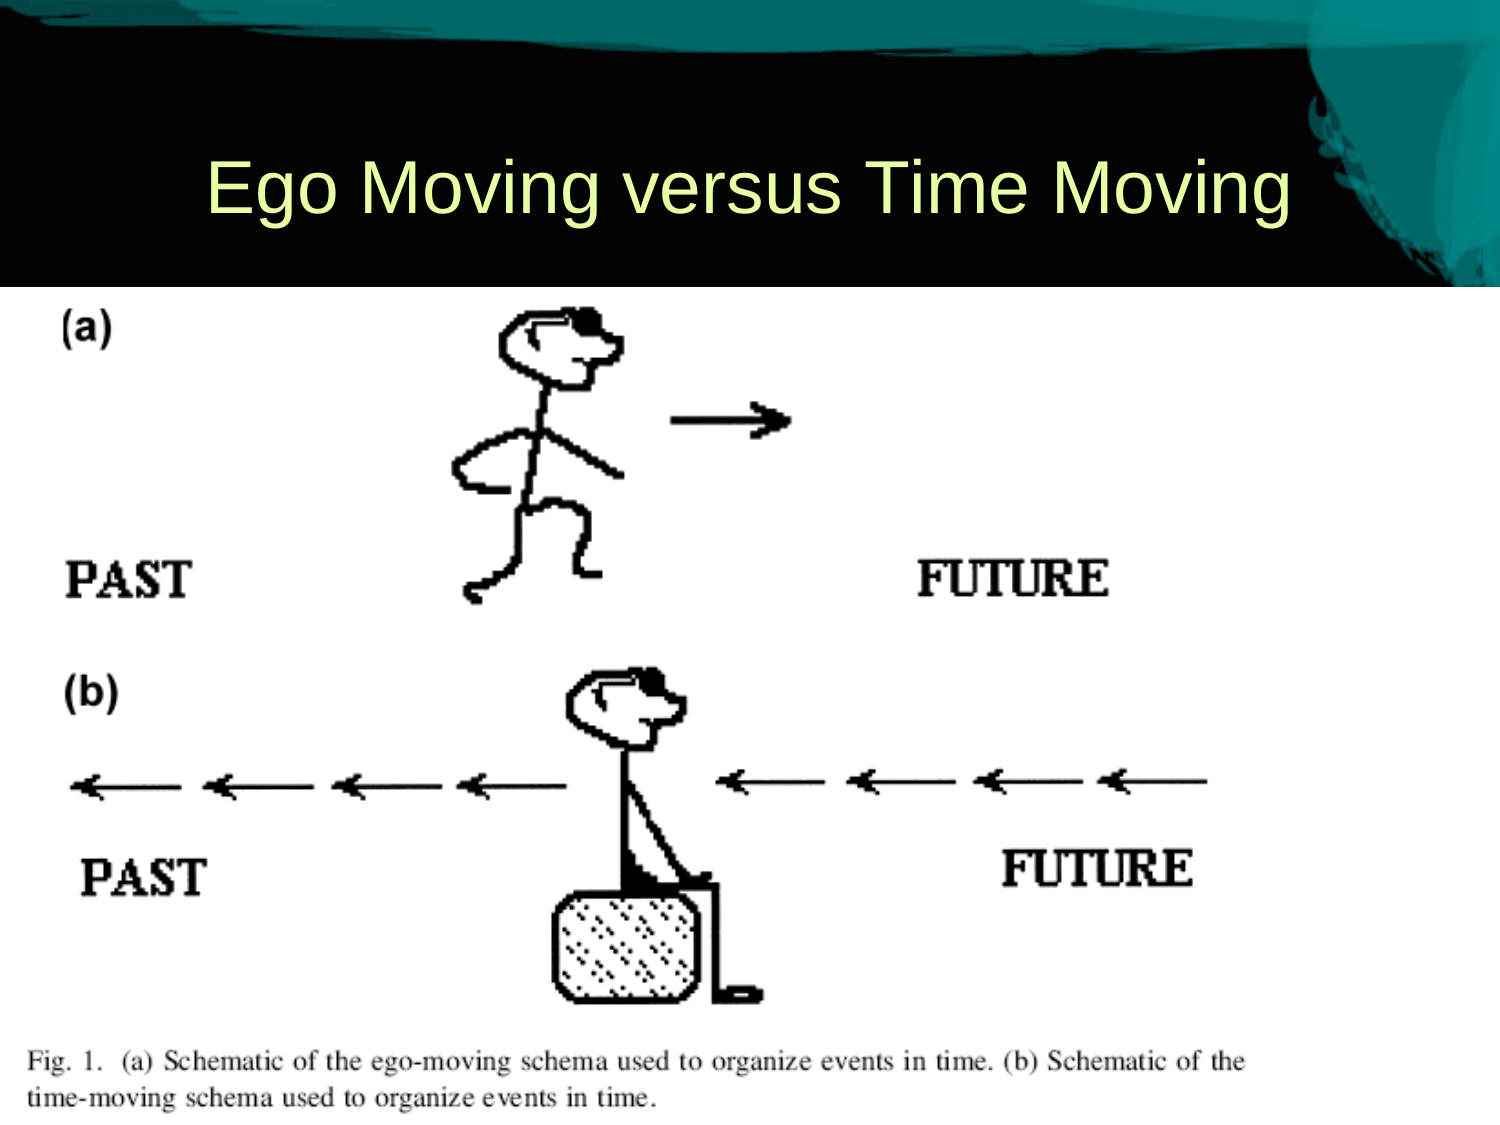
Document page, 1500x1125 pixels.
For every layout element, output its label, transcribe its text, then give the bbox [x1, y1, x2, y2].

picture [0, 0, 1500, 1125]
title Ego Moving versus Time Moving [75, 75, 1426, 287]
